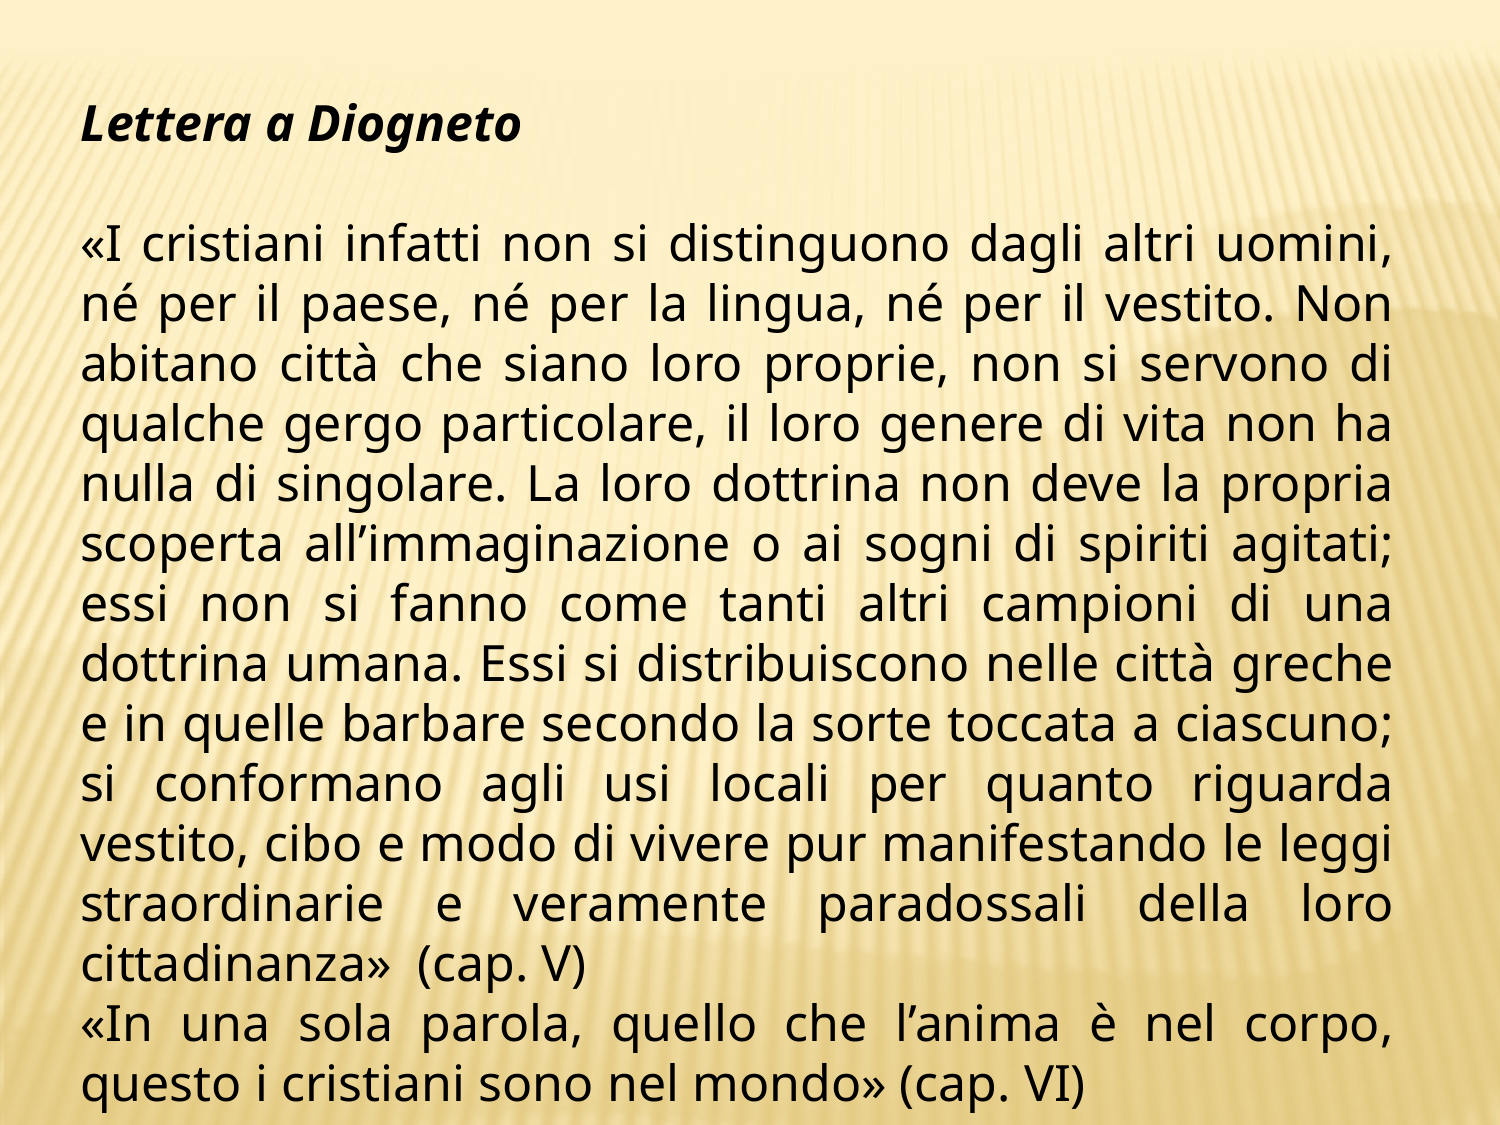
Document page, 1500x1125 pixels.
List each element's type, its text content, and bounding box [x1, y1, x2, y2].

text_box Lettera a Diogneto «I cristiani infatti non si distinguono dagli altri uomini, né per il paese, né per la lingua, né per il vestito. Non abitano città che siano loro proprie, non si servono di qualche gergo particolare, il loro genere di vita non ha nulla di singolare. La loro dottrina non deve la propria scoperta all’immaginazione o ai sogni di spiriti agitati; essi non si fanno come tanti altri campioni di una dottrina umana. Essi si distribuiscono nelle città greche e in quelle barbare secondo la sorte toccata a ciascuno; si conformano agli usi locali per quanto riguarda vestito, cibo e modo di vivere pur manifestando le leggi straordinarie e veramente paradossali della loro cittadinanza» (cap. V) «In una sola parola, quello che l’anima è nel corpo, questo i cristiani sono nel mondo» (cap. VI) [64, 83, 1412, 1069]
